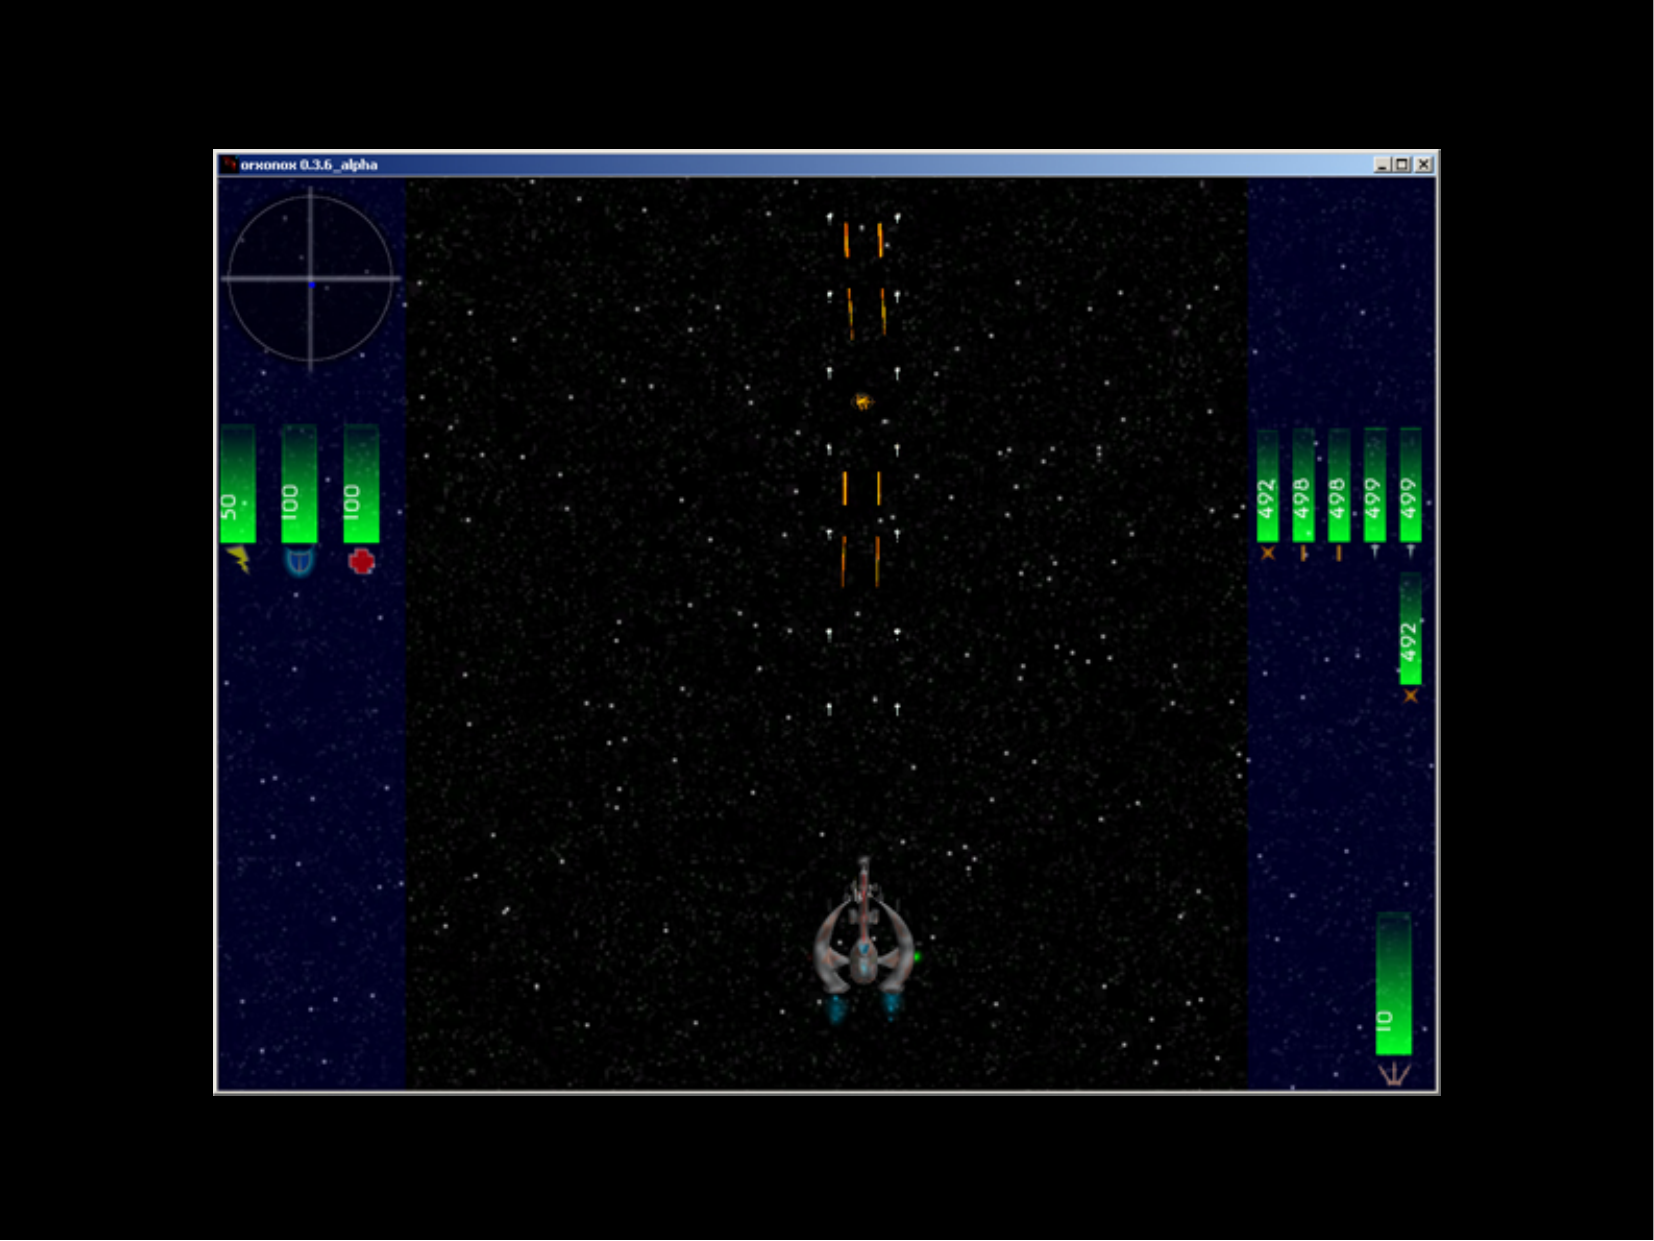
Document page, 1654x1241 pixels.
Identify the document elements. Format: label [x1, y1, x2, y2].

picture [213, 149, 1441, 1096]
